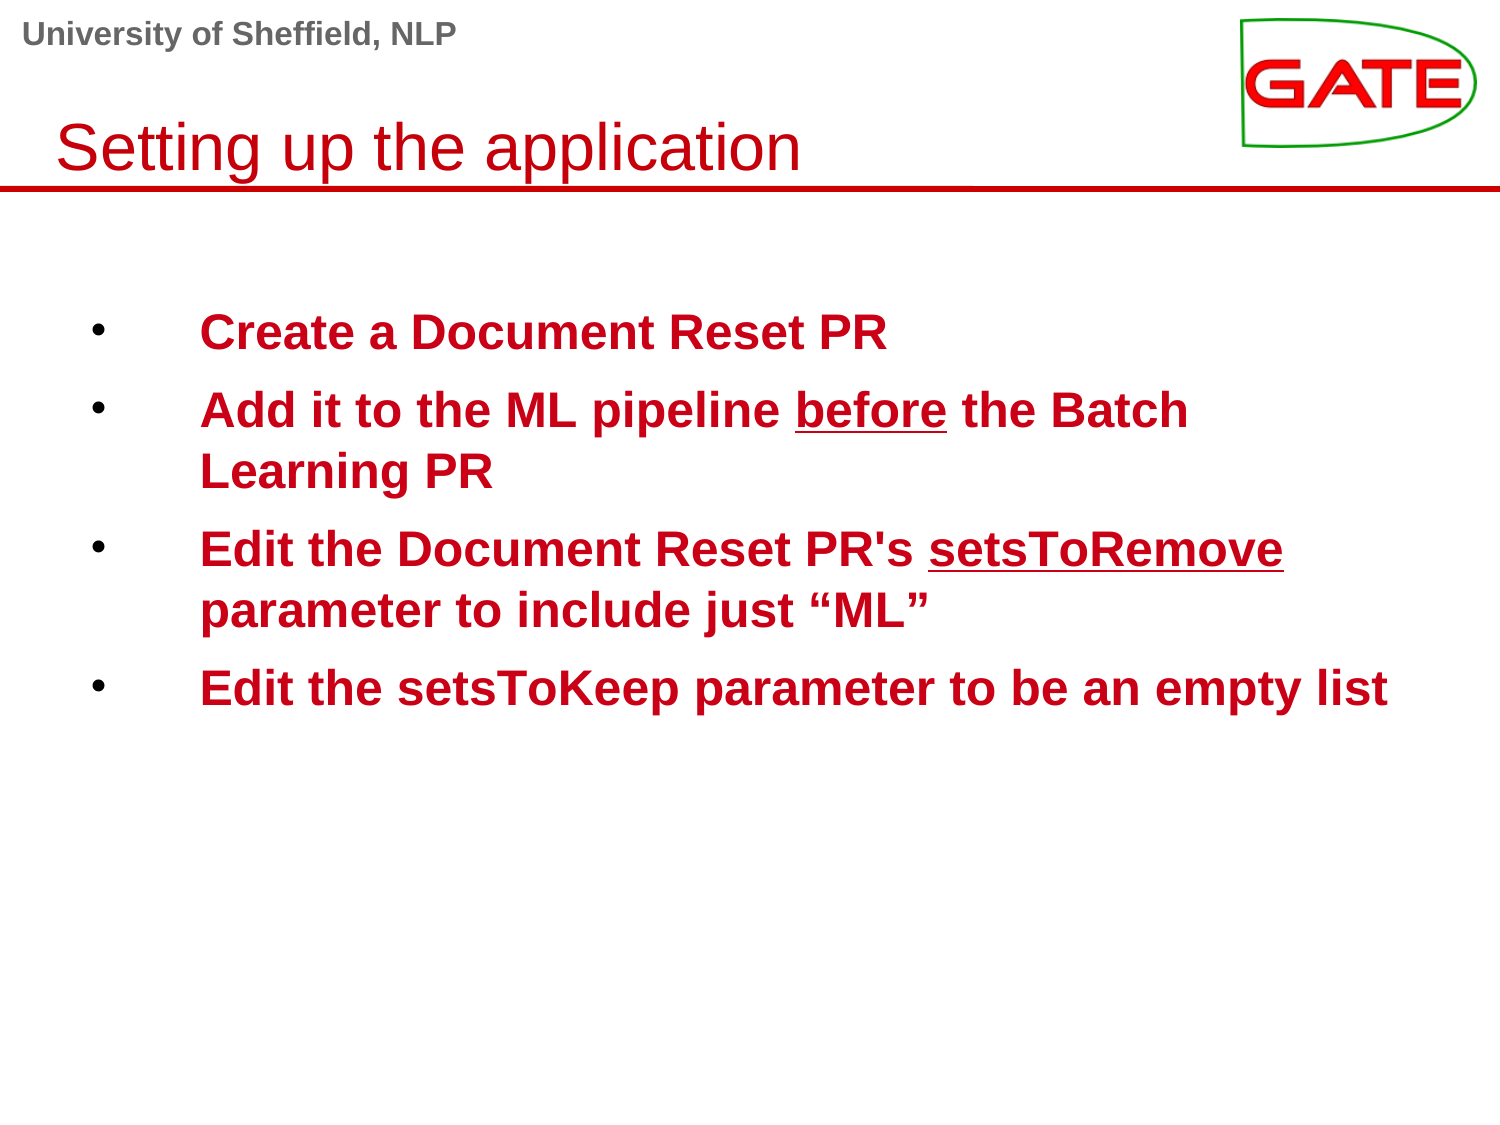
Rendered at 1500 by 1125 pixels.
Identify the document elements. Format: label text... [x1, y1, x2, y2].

title Setting up the application [41, 30, 1391, 262]
list Create a Document Reset PR Add it to the ML pipeline before the Batch Learning PR Edit the Document Reset PR's setsToRemove parameter to include just “ML” Edit the setsToKeep parameter to be an empty list [75, 290, 1425, 1034]
picture [1240, 18, 1477, 148]
